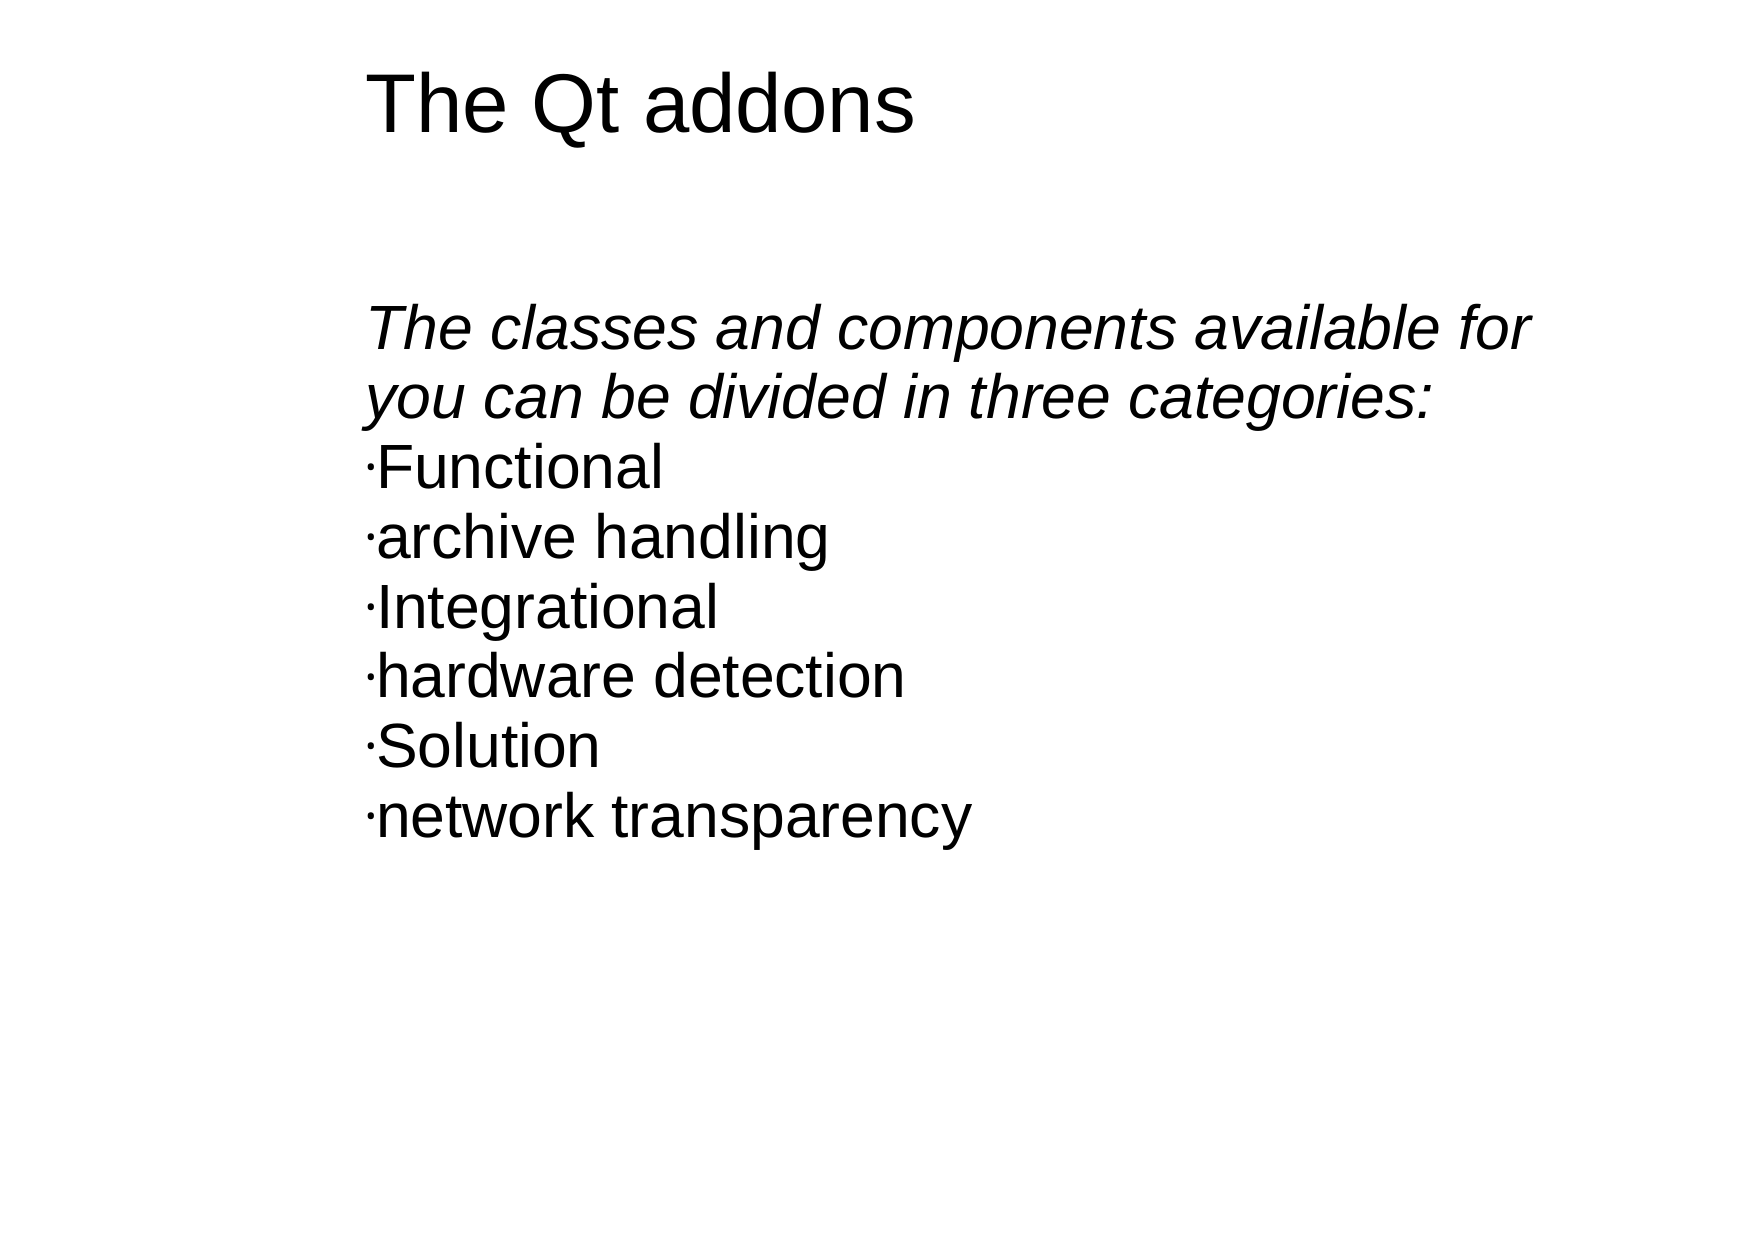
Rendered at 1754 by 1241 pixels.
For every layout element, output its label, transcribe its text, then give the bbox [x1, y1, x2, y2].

text_box The classes and components available for you can be divided in three categories: Functional archive handling Integrational hardware detection Solution network transparency [350, 285, 1649, 1079]
text_box The Qt addons [350, 49, 1649, 174]
